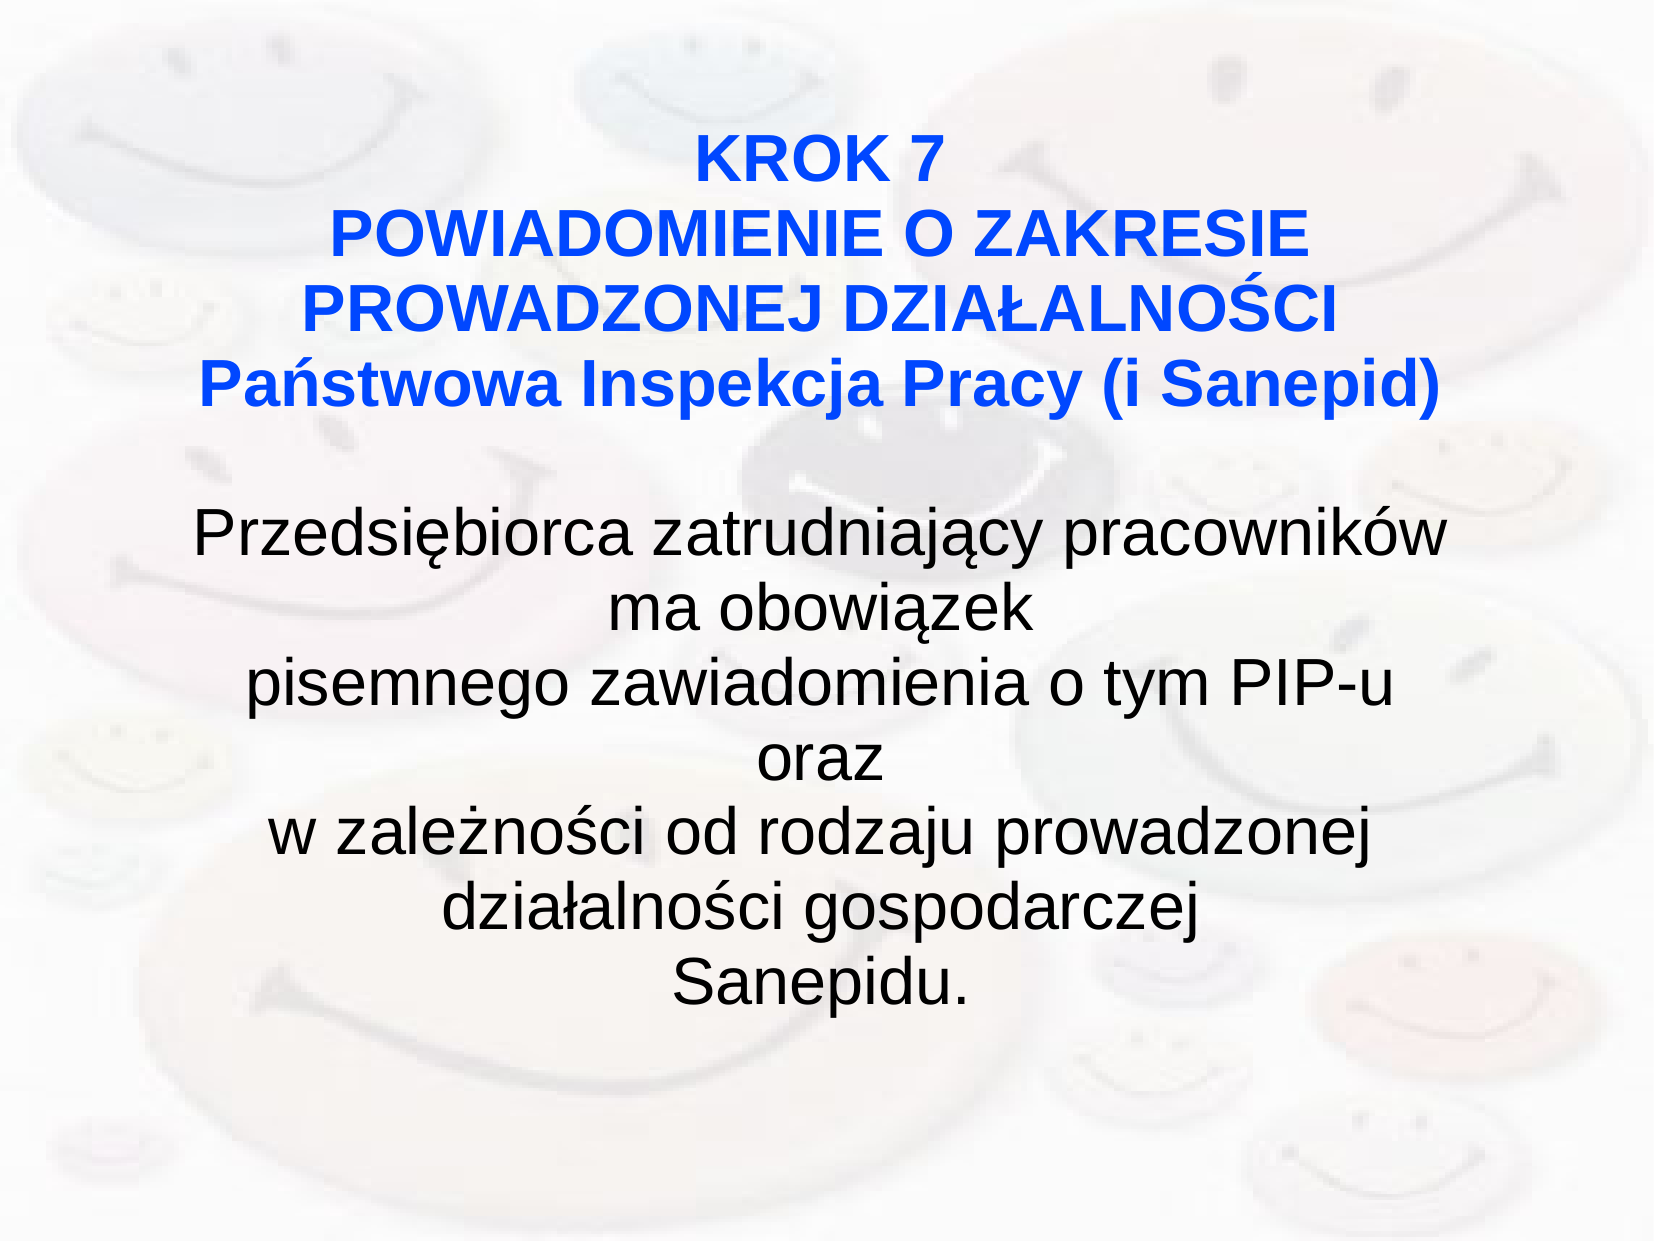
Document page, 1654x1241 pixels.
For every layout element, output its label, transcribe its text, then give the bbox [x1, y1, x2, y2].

picture [0, 0, 1654, 1241]
subtitle KROK 7 POWIADOMIENIE O ZAKRESIE PROWADZONEJ DZIAŁALNOŚCI Państwowa Inspekcja Pracy (i Sanepid) Przedsiębiorca zatrudniający pracowników ma obowiązek pisemnego zawiadomienia o tym PIP-u oraz w zależności od rodzaju prowadzonej działalności gospodarczej Sanepidu. [76, 118, 1565, 1022]
